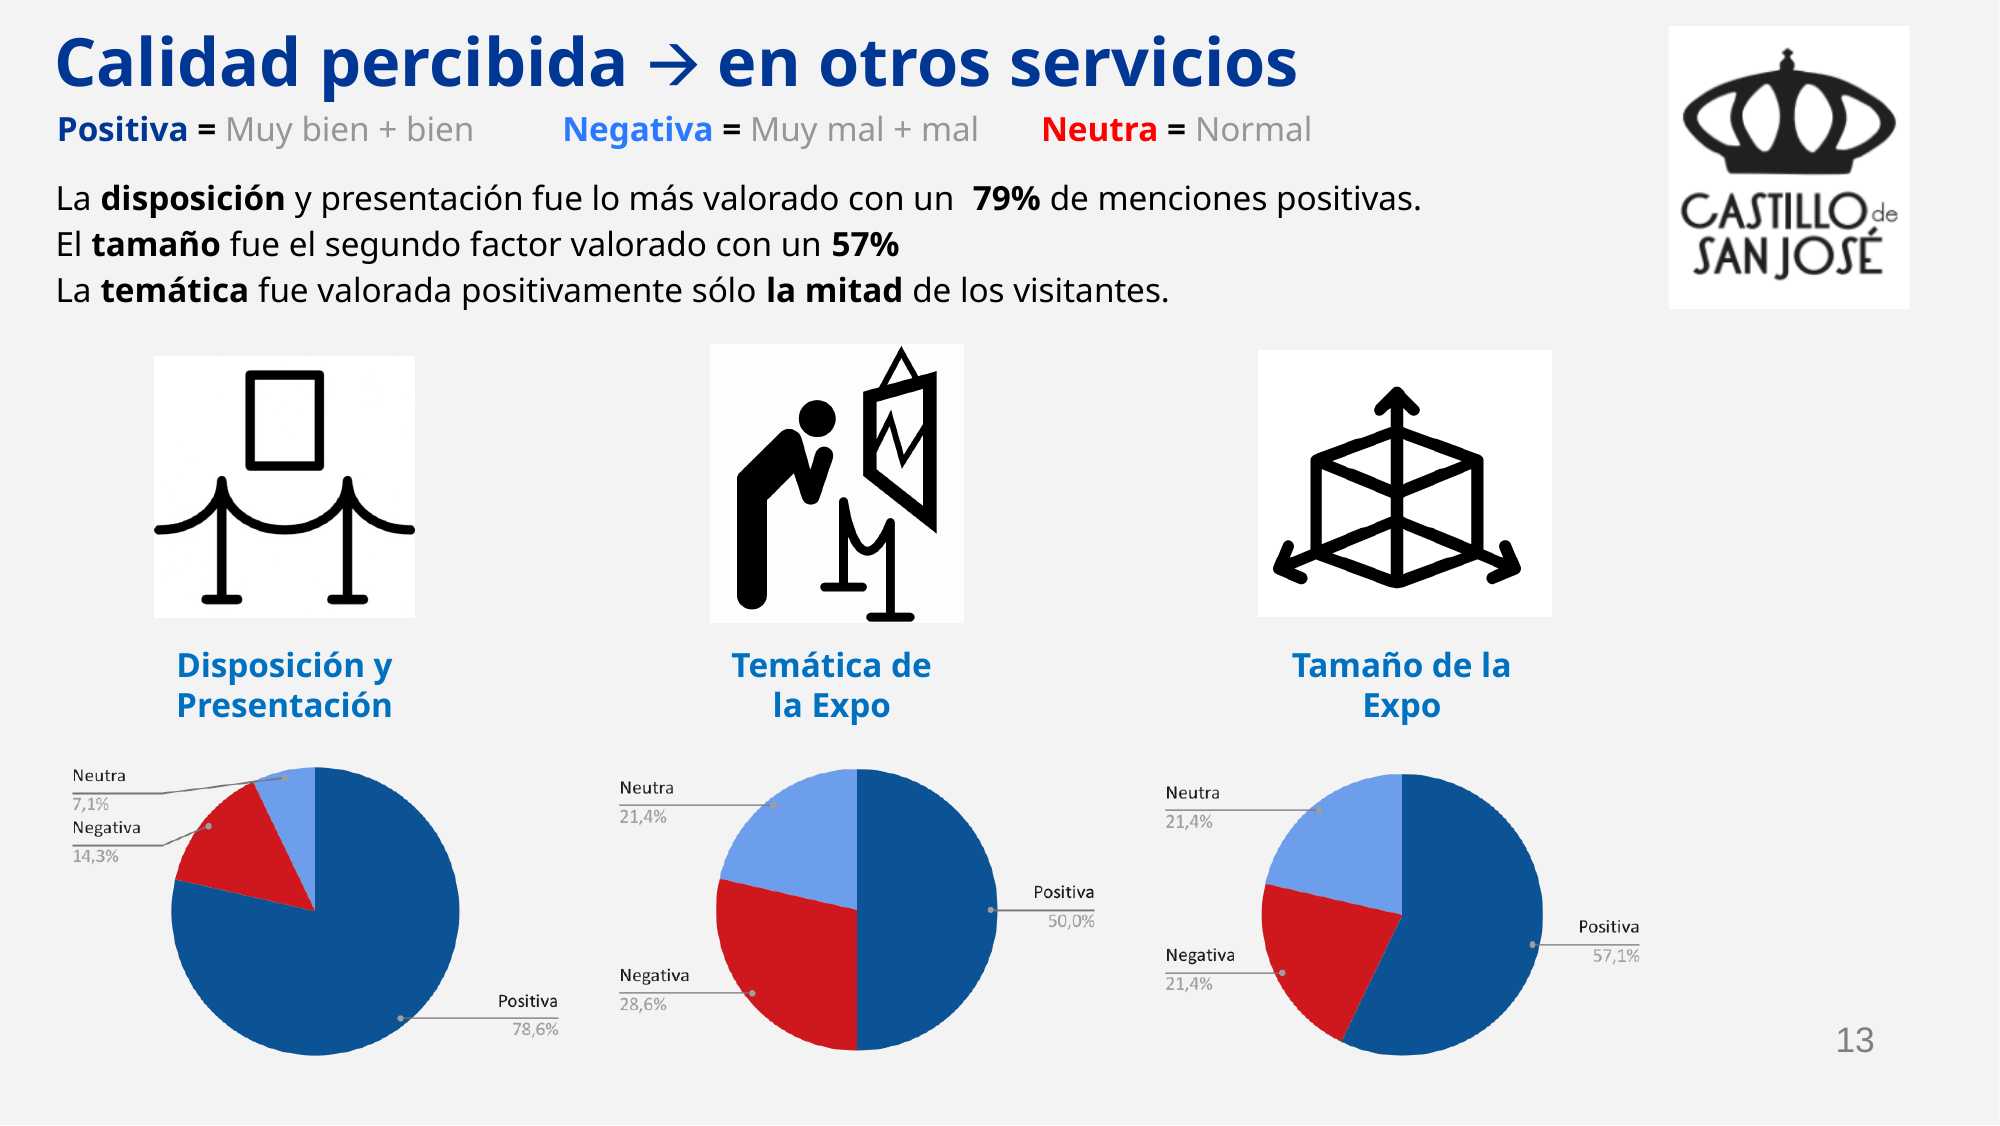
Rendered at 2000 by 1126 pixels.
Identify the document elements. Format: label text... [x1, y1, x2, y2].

picture [1258, 350, 1552, 617]
slide_number <number> [1655, 1008, 1894, 1069]
picture [56, 751, 574, 1071]
text_box Positiva = Muy bien + bien Negativa = Muy mal + mal Neutra = Normal [56, 100, 1402, 156]
text_box Temática de la Expo [703, 636, 961, 733]
text_box Disposición y Presentación [154, 636, 415, 733]
text_box La disposición y presentación fue lo más valorado con un 79% de menciones positivas. El tamaño fue el segundo factor valorado con un 57% La temática fue valorada positivamente sólo la mitad de los visitantes. [40, 156, 1623, 309]
picture [154, 356, 415, 618]
picture [603, 753, 1110, 1066]
picture [1668, 26, 1910, 309]
picture [1149, 758, 1655, 1071]
picture [709, 344, 964, 623]
text_box Calidad percibida 🡪 en otros servicios [54, 0, 1374, 120]
text_box Tamaño de la Expo [1268, 636, 1536, 733]
